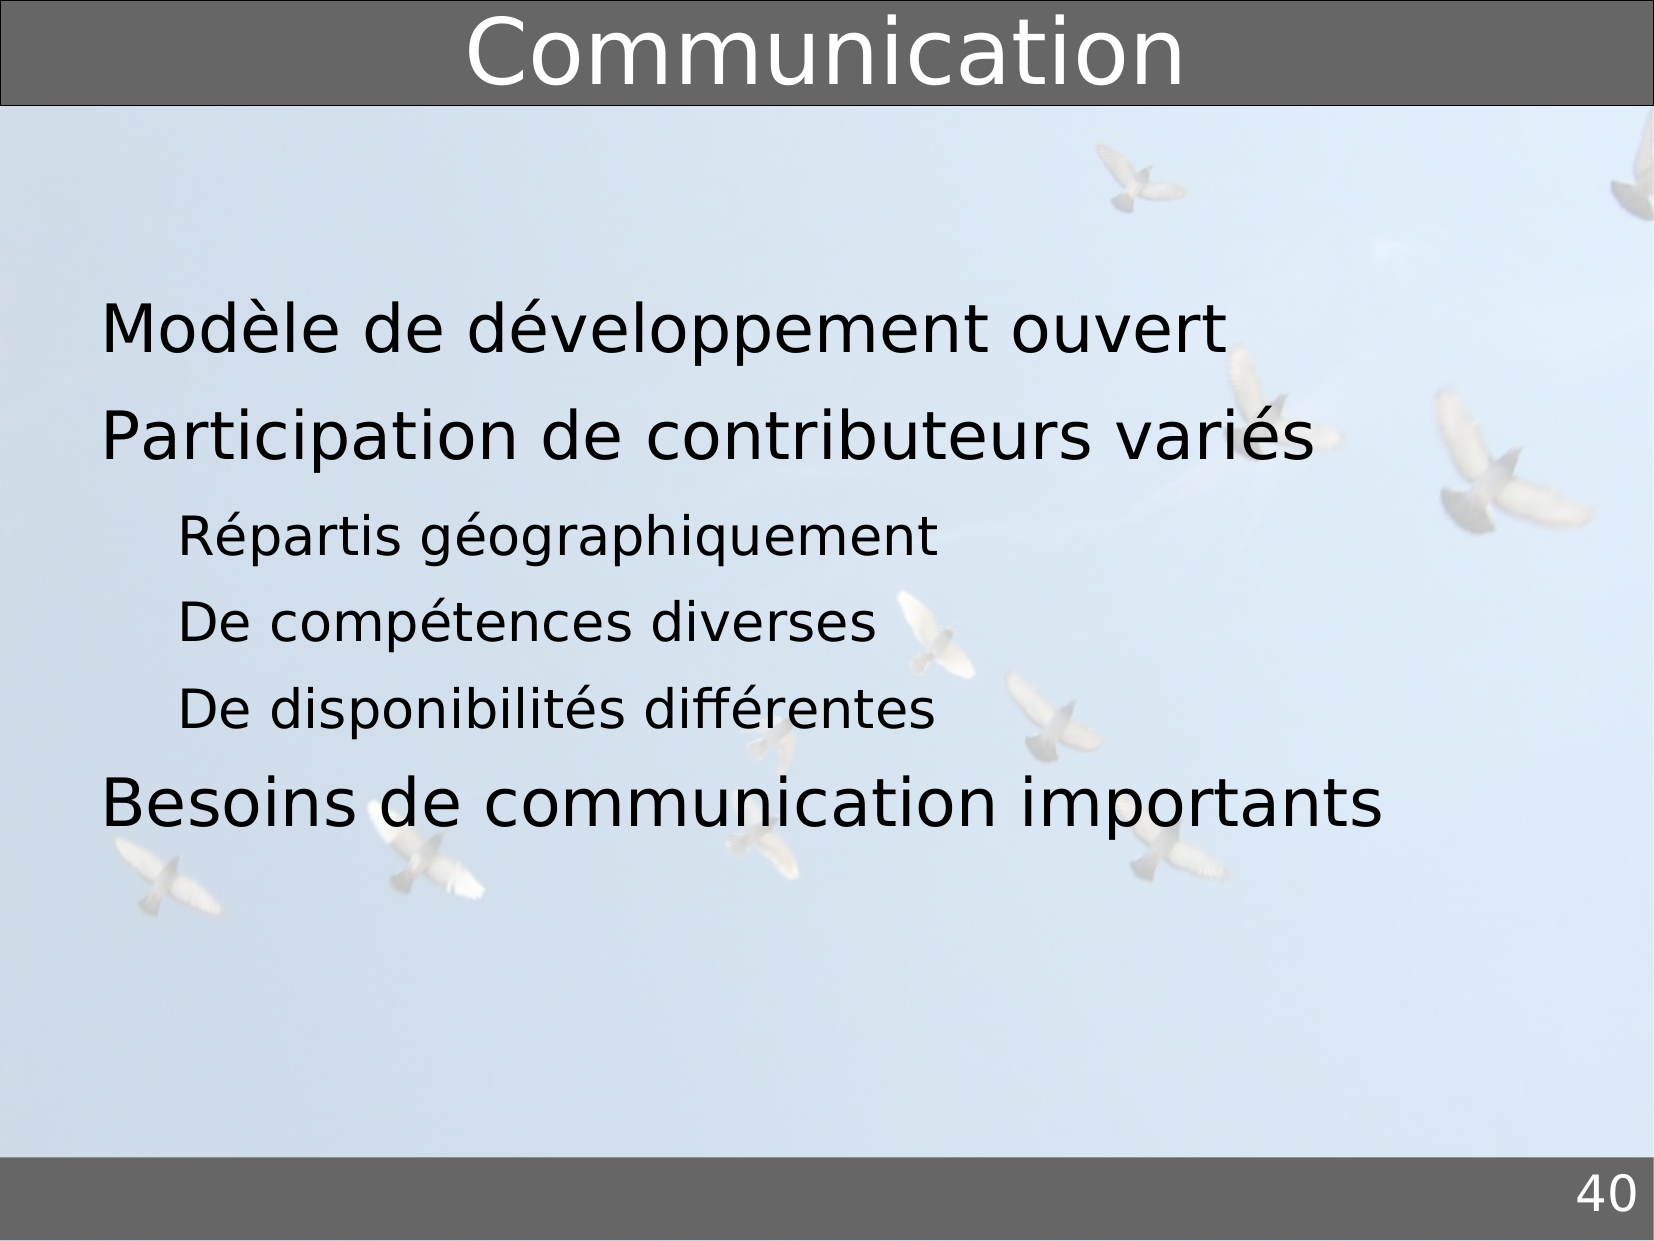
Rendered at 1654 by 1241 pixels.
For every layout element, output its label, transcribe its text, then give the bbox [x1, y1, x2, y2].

list Modèle de développement ouvert Participation de contributeurs variés Répartis géographiquement De compétences diverses De disponibilités différentes Besoins de communication importants [82, 290, 1571, 1108]
title Communication [0, 0, 1654, 107]
